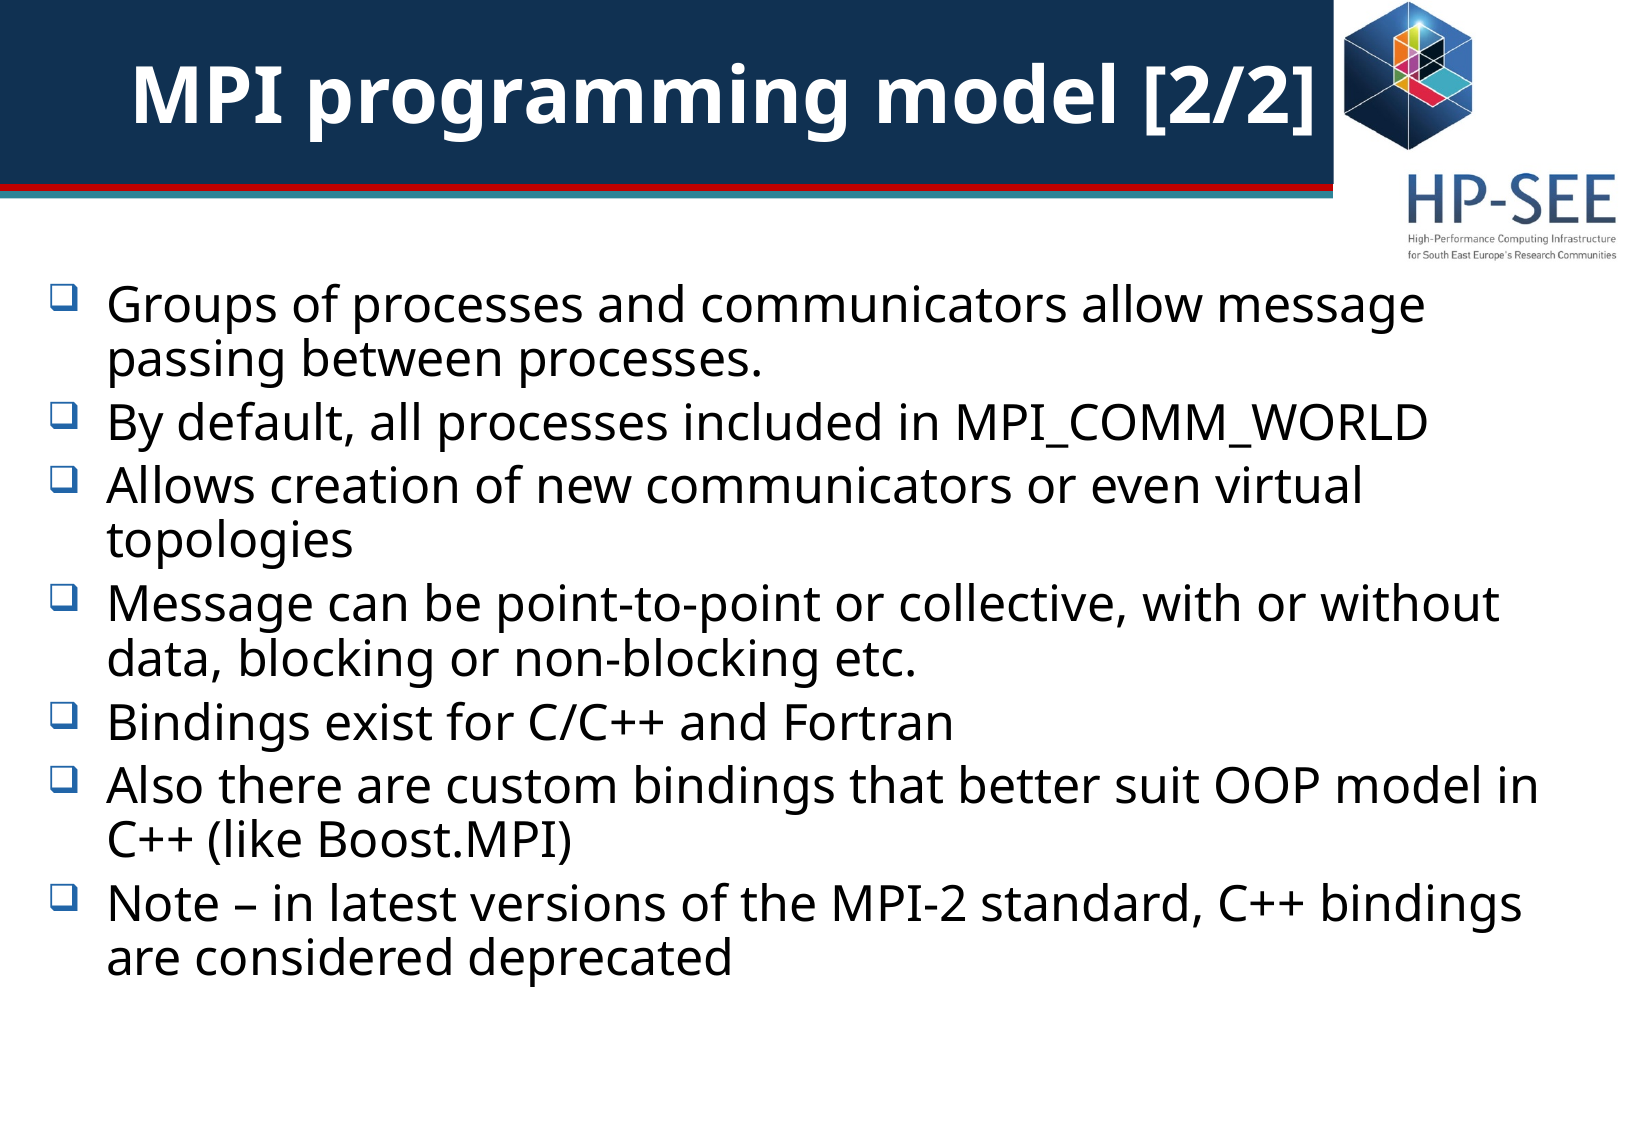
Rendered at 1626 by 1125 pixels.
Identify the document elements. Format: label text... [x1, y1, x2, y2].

picture [1333, 0, 1625, 263]
list Groups of processes and communicators allow message passing between processes. By default, all processes included in MPI_COMM_WORLD Allows creation of new communicators or even virtual topologies Message can be point-to-point or collective, with or without data, blocking or non-blocking etc. Bindings exist for C/C++ and Fortran Also there are custom bindings that better suit OOP model in C++ (like Boost.MPI) Note – in latest versions of the MPI-2 standard, C++ bindings are considered deprecated [31, 271, 1593, 1079]
title MPI programming model [2/2] [0, 0, 1334, 184]
